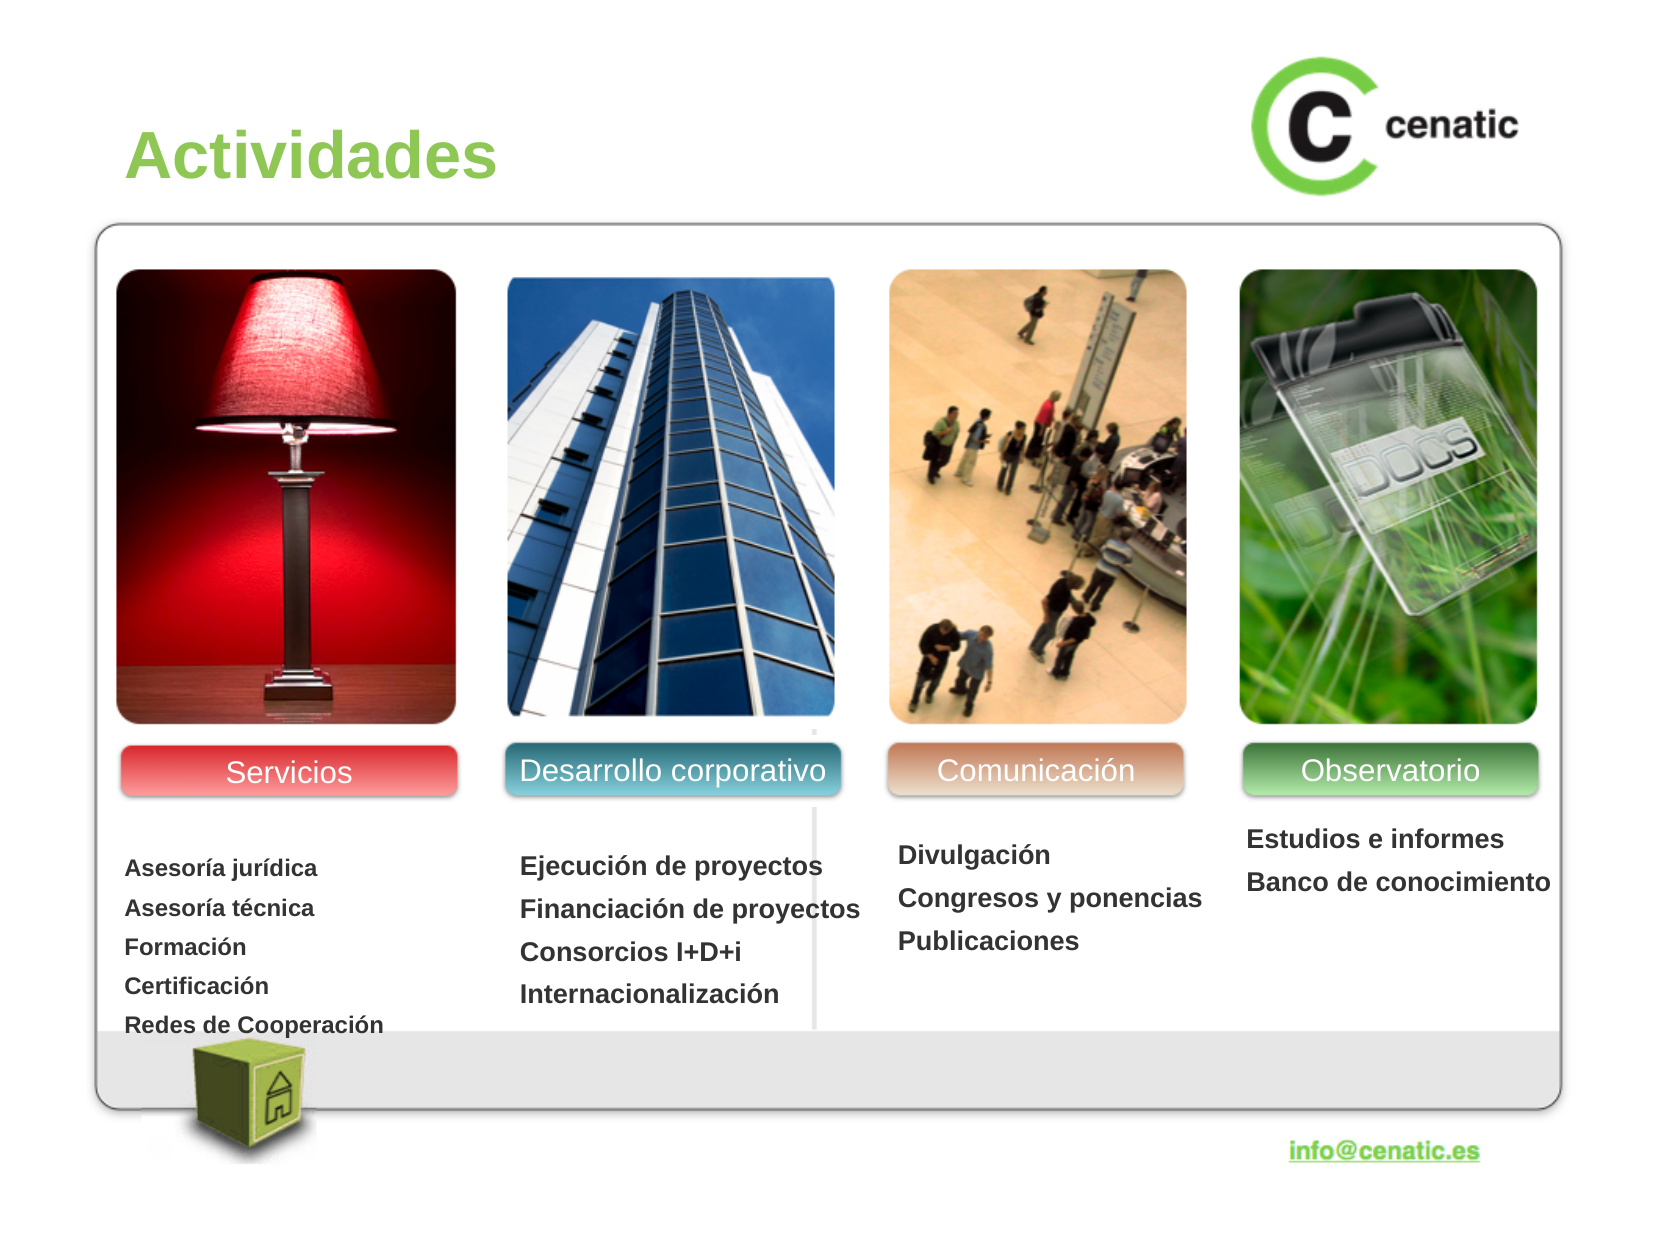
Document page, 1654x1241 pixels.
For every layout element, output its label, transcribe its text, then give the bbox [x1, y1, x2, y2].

picture [29, 29, 1630, 1230]
text_box Asesoría jurídica Asesoría técnica Formación Certificación Redes de Cooperación [118, 885, 502, 1046]
text_box Divulgación Congresos y ponencias Publicaciones [891, 838, 1276, 963]
text_box Actividades [118, 100, 1182, 200]
text_box Estudios e informes Banco de conocimiento [1240, 838, 1625, 904]
text_box Ejecución de proyectos Financiación de proyectos Consorcios I+D+i Internacionalización [513, 856, 898, 1016]
